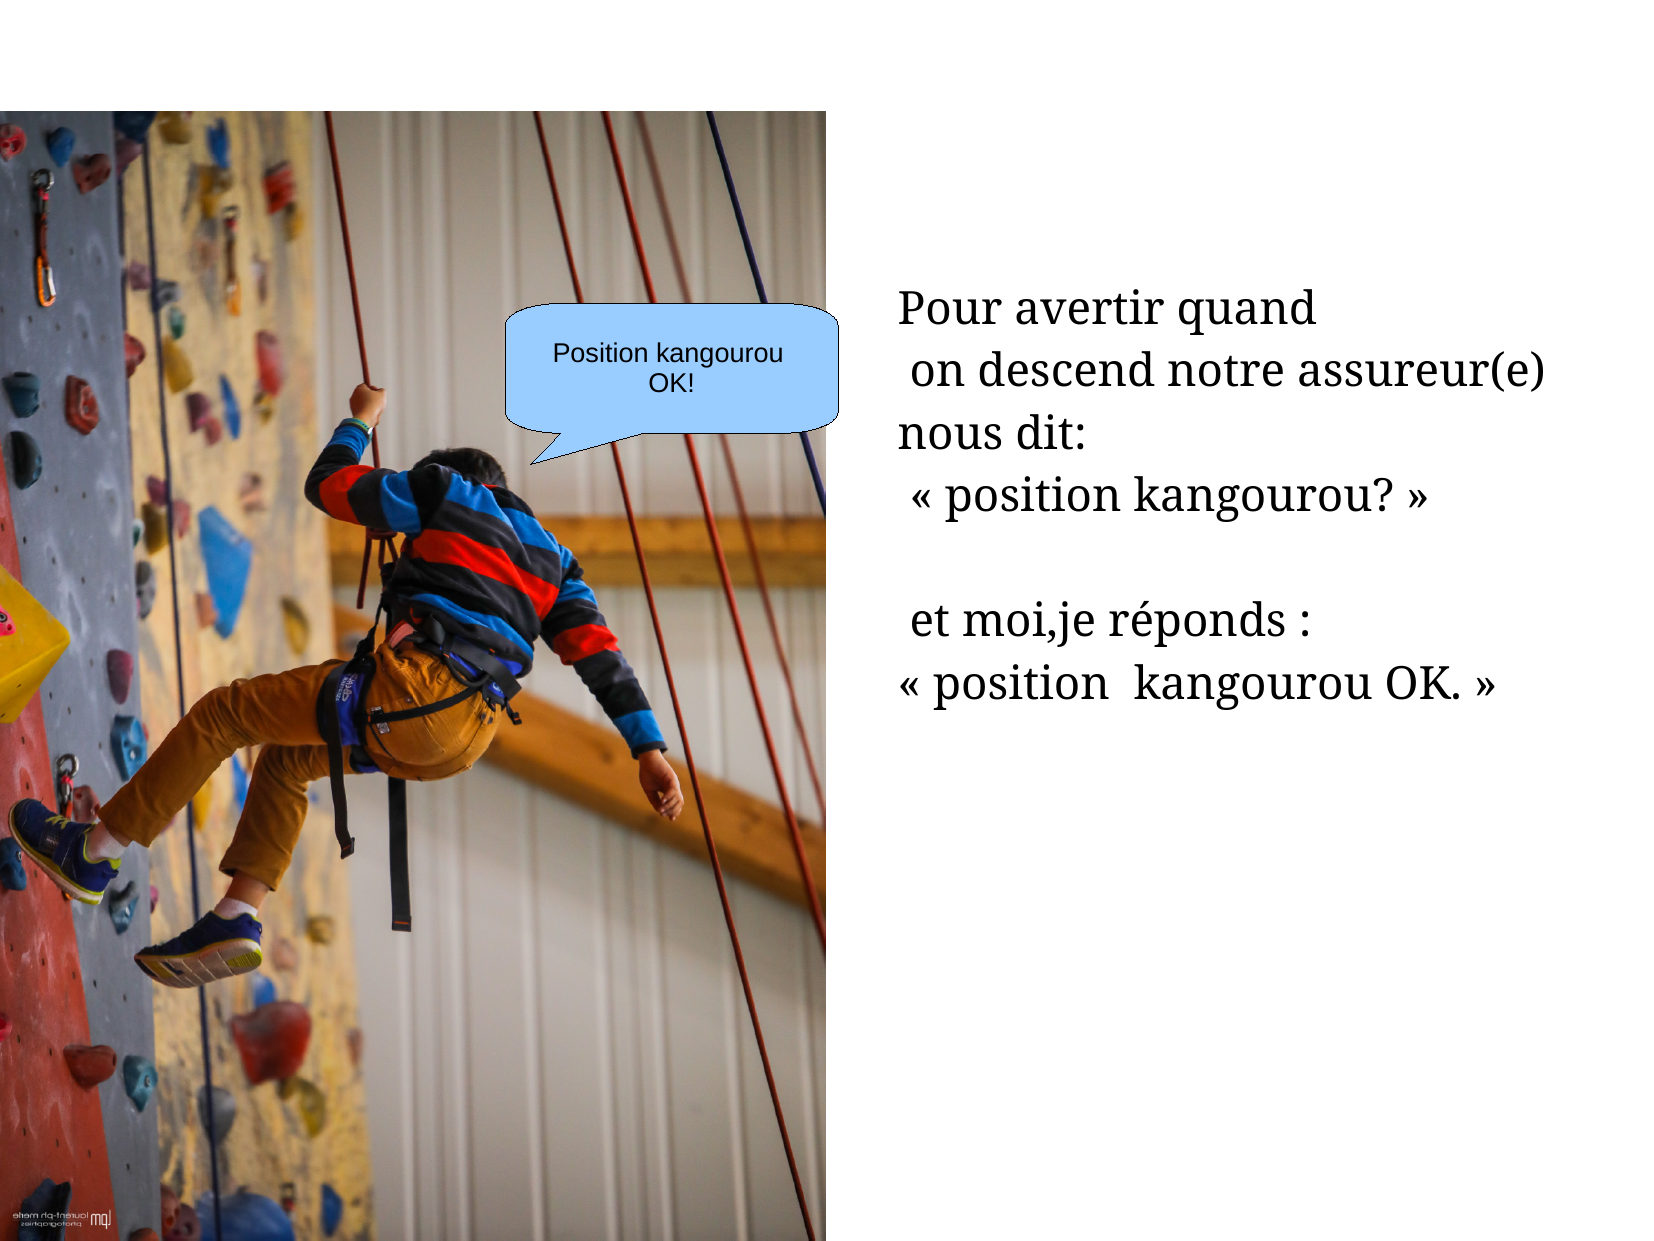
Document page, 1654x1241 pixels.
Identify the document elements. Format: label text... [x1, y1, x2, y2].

picture [0, 111, 826, 1241]
text_box Position kangourou OK! [505, 303, 839, 465]
text_box Pour avertir quand on descend notre assureur(e) nous dit: « position kangourou? » et moi,je réponds : « position kangourou OK. » [882, 267, 1618, 847]
